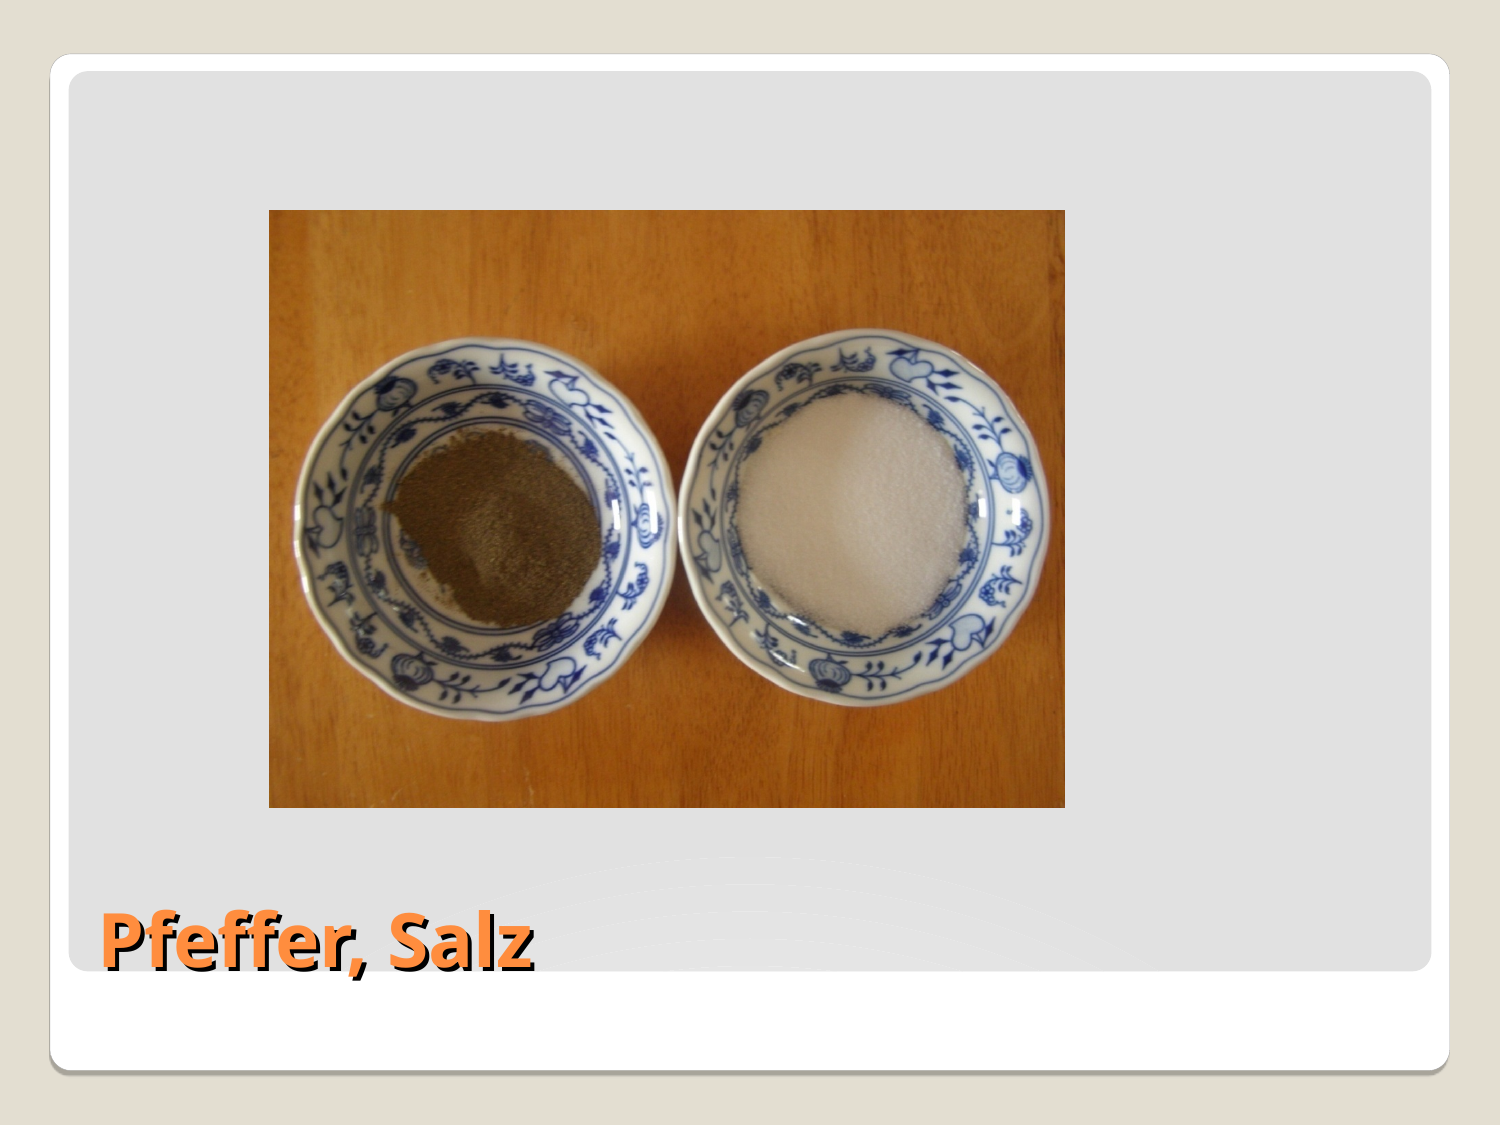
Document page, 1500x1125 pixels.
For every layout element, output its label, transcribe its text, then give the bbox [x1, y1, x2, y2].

title Pfeffer, Salz [82, 817, 1426, 991]
picture [269, 210, 1065, 808]
